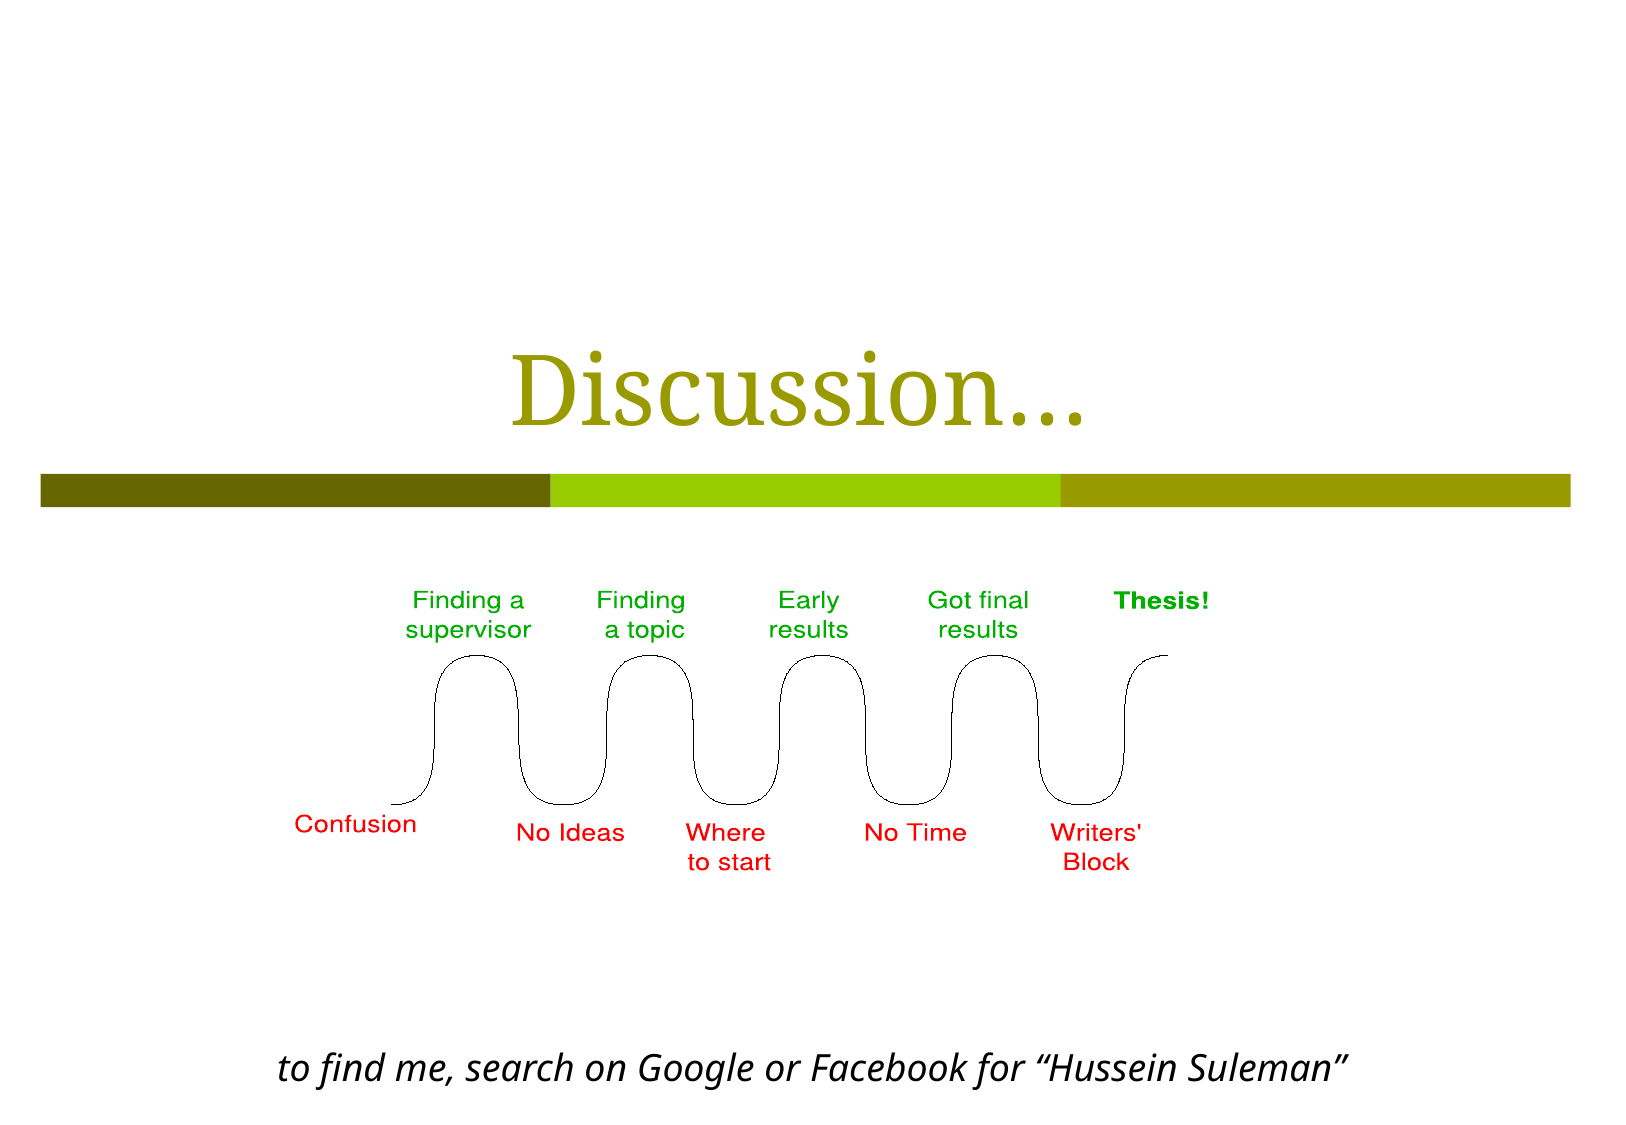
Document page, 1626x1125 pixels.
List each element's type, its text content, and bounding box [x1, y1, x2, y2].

text_box [671, 595, 684, 614]
text_box [1077, 827, 1085, 841]
text_box [743, 827, 751, 841]
text_box [751, 827, 765, 842]
text_box [1005, 624, 1018, 639]
text_box [813, 595, 820, 609]
text_box [948, 624, 962, 639]
text_box [808, 625, 820, 639]
text_box [295, 814, 313, 833]
text_box [582, 827, 596, 842]
text_box [953, 827, 966, 842]
text_box [939, 624, 947, 638]
text_box [1064, 852, 1080, 870]
text_box [620, 595, 633, 609]
text_box [797, 595, 811, 609]
text_box [517, 823, 534, 841]
text_box [507, 624, 521, 639]
text_box [1050, 823, 1076, 841]
text_box [1117, 852, 1130, 870]
text_box [330, 819, 343, 833]
text_box [1087, 857, 1101, 871]
text_box [650, 595, 654, 609]
text_box [756, 854, 771, 871]
text_box [1113, 591, 1130, 609]
text_box [1099, 827, 1113, 842]
text_box [718, 857, 731, 871]
text_box [524, 624, 532, 638]
text_box [406, 624, 418, 639]
text_box [685, 823, 711, 841]
text_box [450, 624, 464, 639]
text_box [414, 590, 428, 609]
text_box [979, 590, 987, 609]
text_box [450, 590, 464, 609]
text_box [836, 624, 848, 639]
text_box [1179, 591, 1184, 609]
title Discussion… [121, 112, 1504, 462]
text_box [778, 624, 792, 639]
text_box [657, 595, 669, 609]
text_box [828, 621, 835, 638]
text_box [997, 621, 1005, 638]
text_box [605, 624, 619, 639]
text_box [627, 621, 635, 638]
text_box [367, 819, 380, 833]
subtitle to find me, search on Google or Facebook for “Hussein Suleman” [0, 1033, 1625, 1123]
text_box [695, 857, 709, 871]
text_box [612, 827, 625, 842]
text_box [494, 624, 506, 639]
text_box [977, 625, 990, 639]
text_box [353, 819, 366, 833]
text_box [436, 595, 449, 609]
text_box [865, 823, 882, 841]
text_box [666, 625, 670, 638]
text_box [963, 624, 975, 639]
text_box [598, 590, 612, 609]
text_box [1009, 595, 1023, 609]
text_box [403, 819, 416, 833]
text_box [510, 595, 524, 609]
text_box [1203, 591, 1208, 604]
text_box [906, 823, 923, 841]
text_box [387, 819, 401, 833]
text_box [487, 595, 500, 614]
text_box [466, 624, 487, 638]
text_box [1115, 827, 1123, 841]
text_box [672, 624, 685, 639]
text_box [884, 827, 898, 842]
text_box [344, 814, 352, 833]
text_box [770, 624, 778, 638]
text_box [1123, 827, 1136, 842]
text_box [949, 595, 963, 609]
text_box [435, 624, 449, 643]
text_box [1091, 824, 1098, 842]
text_box [964, 592, 971, 609]
text_box [634, 590, 648, 609]
text_box [1132, 591, 1146, 609]
text_box [420, 625, 433, 639]
text_box [635, 624, 649, 639]
text_box [924, 828, 928, 841]
text_box [314, 819, 328, 833]
text_box [928, 590, 947, 609]
text_box [994, 595, 1007, 609]
text_box [793, 624, 806, 639]
text_box [566, 823, 580, 842]
text_box [536, 827, 550, 842]
text_box [931, 827, 951, 841]
text_box [687, 854, 695, 871]
text_box [1147, 595, 1177, 610]
text_box [727, 827, 741, 842]
text_box [1102, 857, 1116, 871]
text_box [740, 857, 754, 871]
text_box [712, 823, 725, 841]
text_box [780, 590, 795, 609]
text_box [826, 595, 840, 614]
text_box [731, 854, 739, 871]
text_box [651, 624, 665, 643]
text_box [473, 595, 485, 609]
text_box [1185, 595, 1200, 610]
text_box [597, 827, 611, 842]
